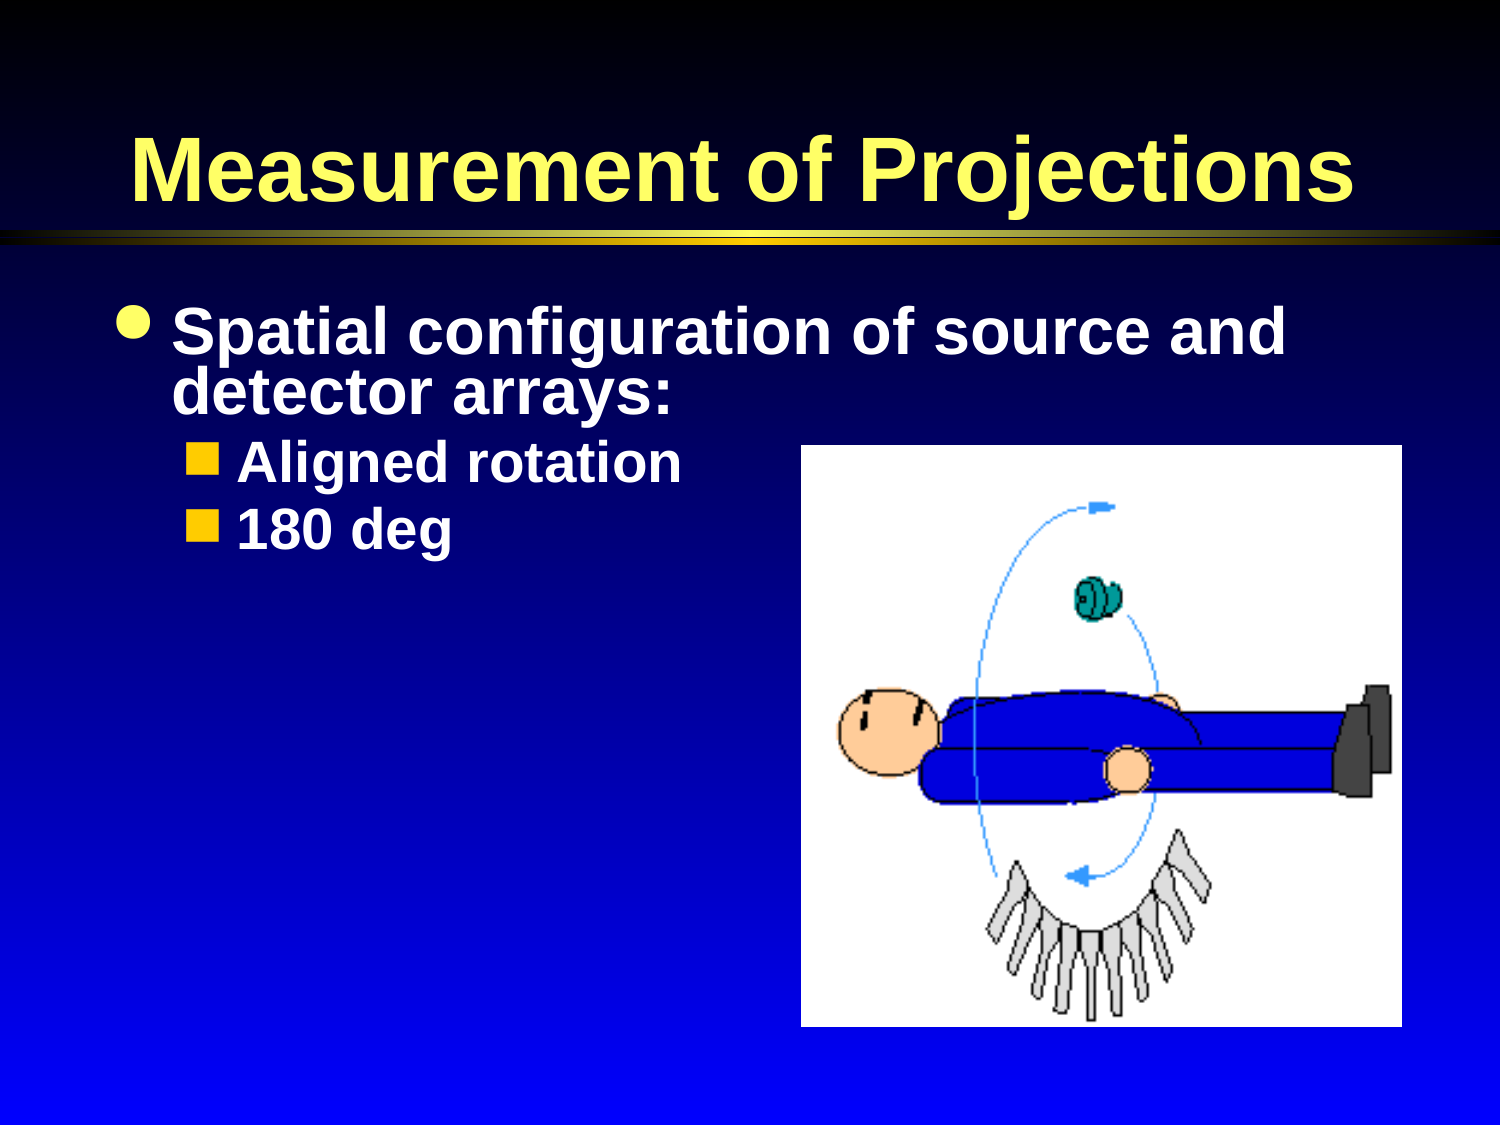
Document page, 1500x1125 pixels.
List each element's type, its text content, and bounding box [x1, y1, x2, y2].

list Spatial configuration of source and detector arrays: Aligned rotation 180 deg [99, 299, 1388, 638]
title Measurement of Projections [99, 0, 1388, 225]
picture [801, 445, 1402, 1027]
